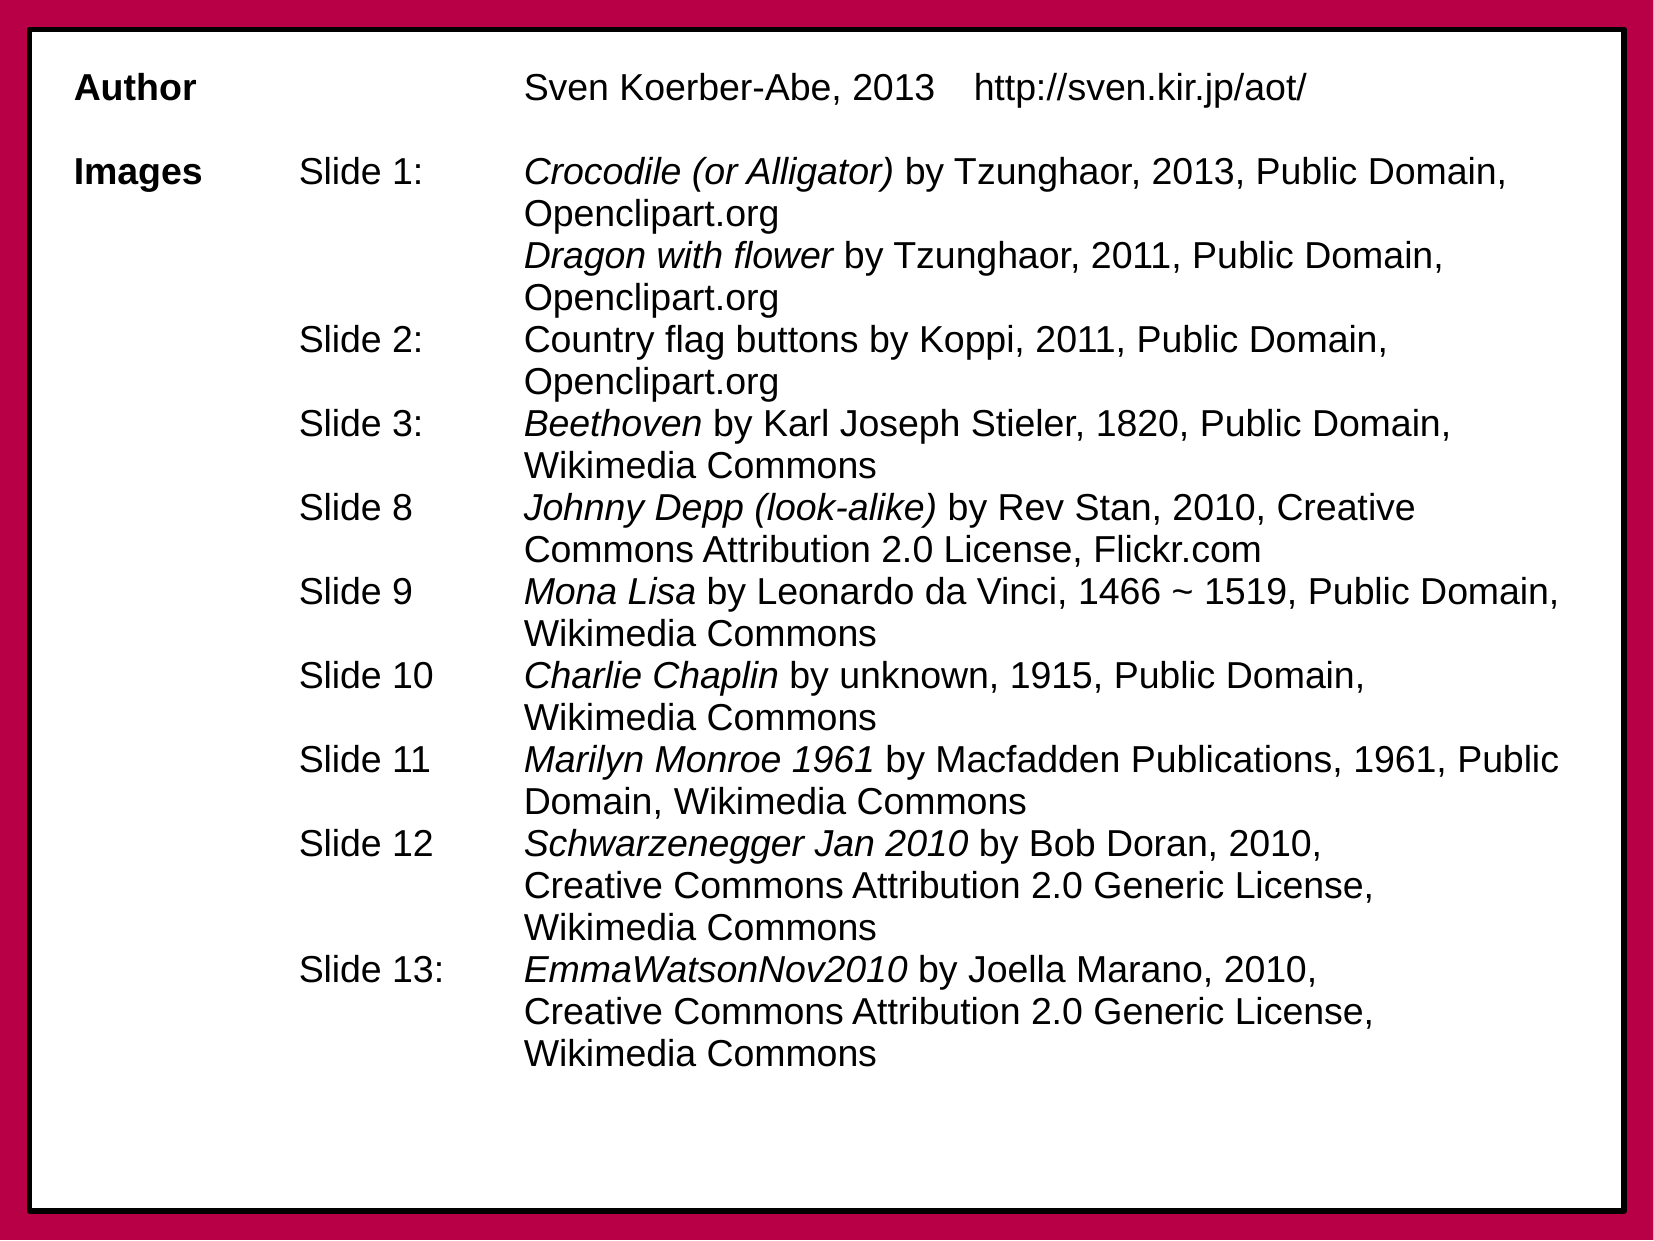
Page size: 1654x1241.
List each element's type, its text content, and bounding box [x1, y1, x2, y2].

text_box Author Sven Koerber-Abe, 2013 http://sven.kir.jp/aot/ Images Slide 1: Crocodile (or Alligator) by Tzunghaor, 2013, Public Domain, Openclipart.org Dragon with flower by Tzunghaor, 2011, Public Domain, Openclipart.org Slide 2: Country flag buttons by Koppi, 2011, Public Domain, Openclipart.org Slide 3: Beethoven by Karl Joseph Stieler, 1820, Public Domain, Wikimedia Commons Slide 8 Johnny Depp (look-alike) by Rev Stan, 2010, Creative Commons Attribution 2.0 License, Flickr.com Slide 9 Mona Lisa by Leonardo da Vinci, 1466 ~ 1519, Public Domain, Wikimedia Commons Slide 10 Charlie Chaplin by unknown, 1915, Public Domain, Wikimedia Commons Slide 11 Marilyn Monroe 1961 by Macfadden Publications, 1961, Public Domain, Wikimedia Commons Slide 12 Schwarzenegger Jan 2010 by Bob Doran, 2010, Creative Commons Attribution 2.0 Generic License, Wikimedia Commons Slide 13: EmmaWatsonNov2010 by Joella Marano, 2010, Creative Commons Attribution 2.0 Generic License, Wikimedia Commons [59, 59, 1595, 1174]
text_box [29, 29, 1625, 1211]
